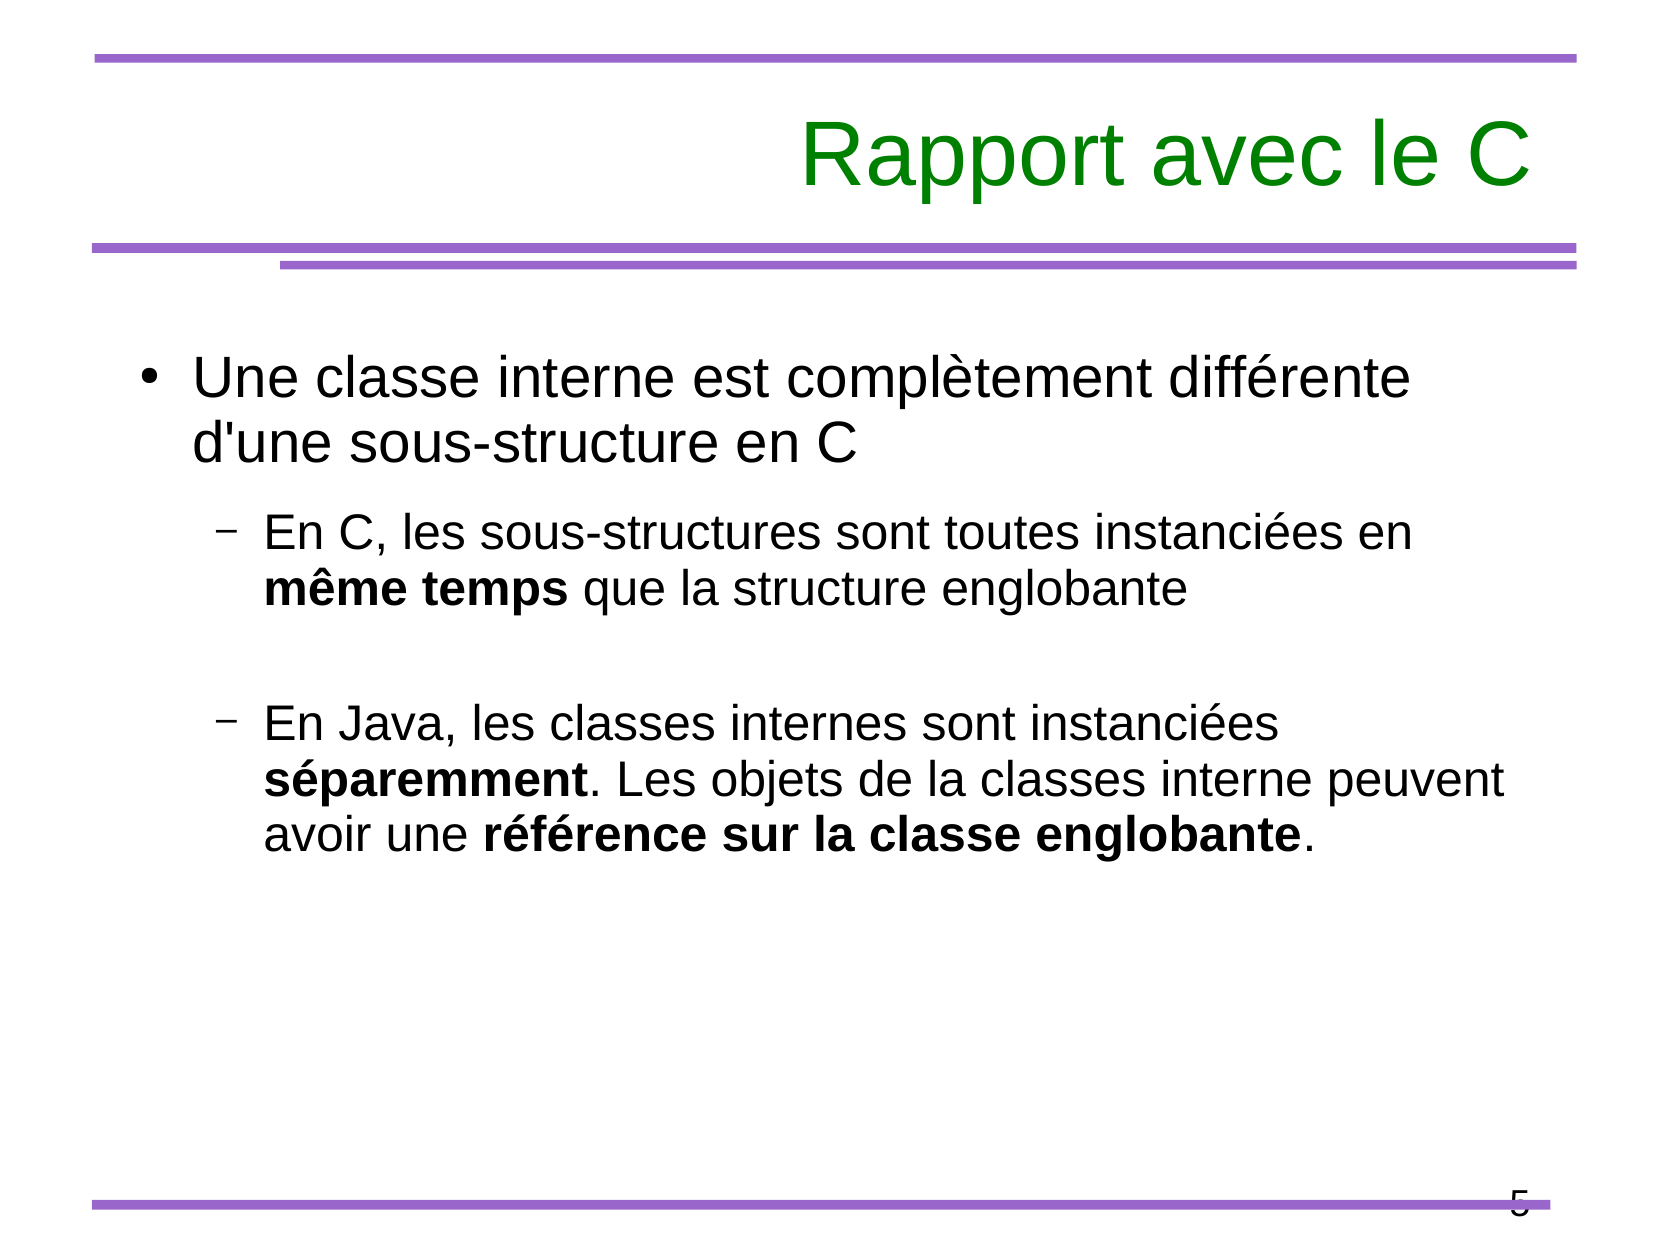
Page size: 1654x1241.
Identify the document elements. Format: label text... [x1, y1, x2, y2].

list Une classe interne est complètement différente d'une sous-structure en C En C, les sous-structures sont toutes instanciées en même temps que la structure englobante En Java, les classes internes sont instanciées séparemment. Les objets de la classes interne peuvent avoir une référence sur la classe englobante. [121, 344, 1534, 1127]
title Rapport avec le C [121, 49, 1534, 257]
